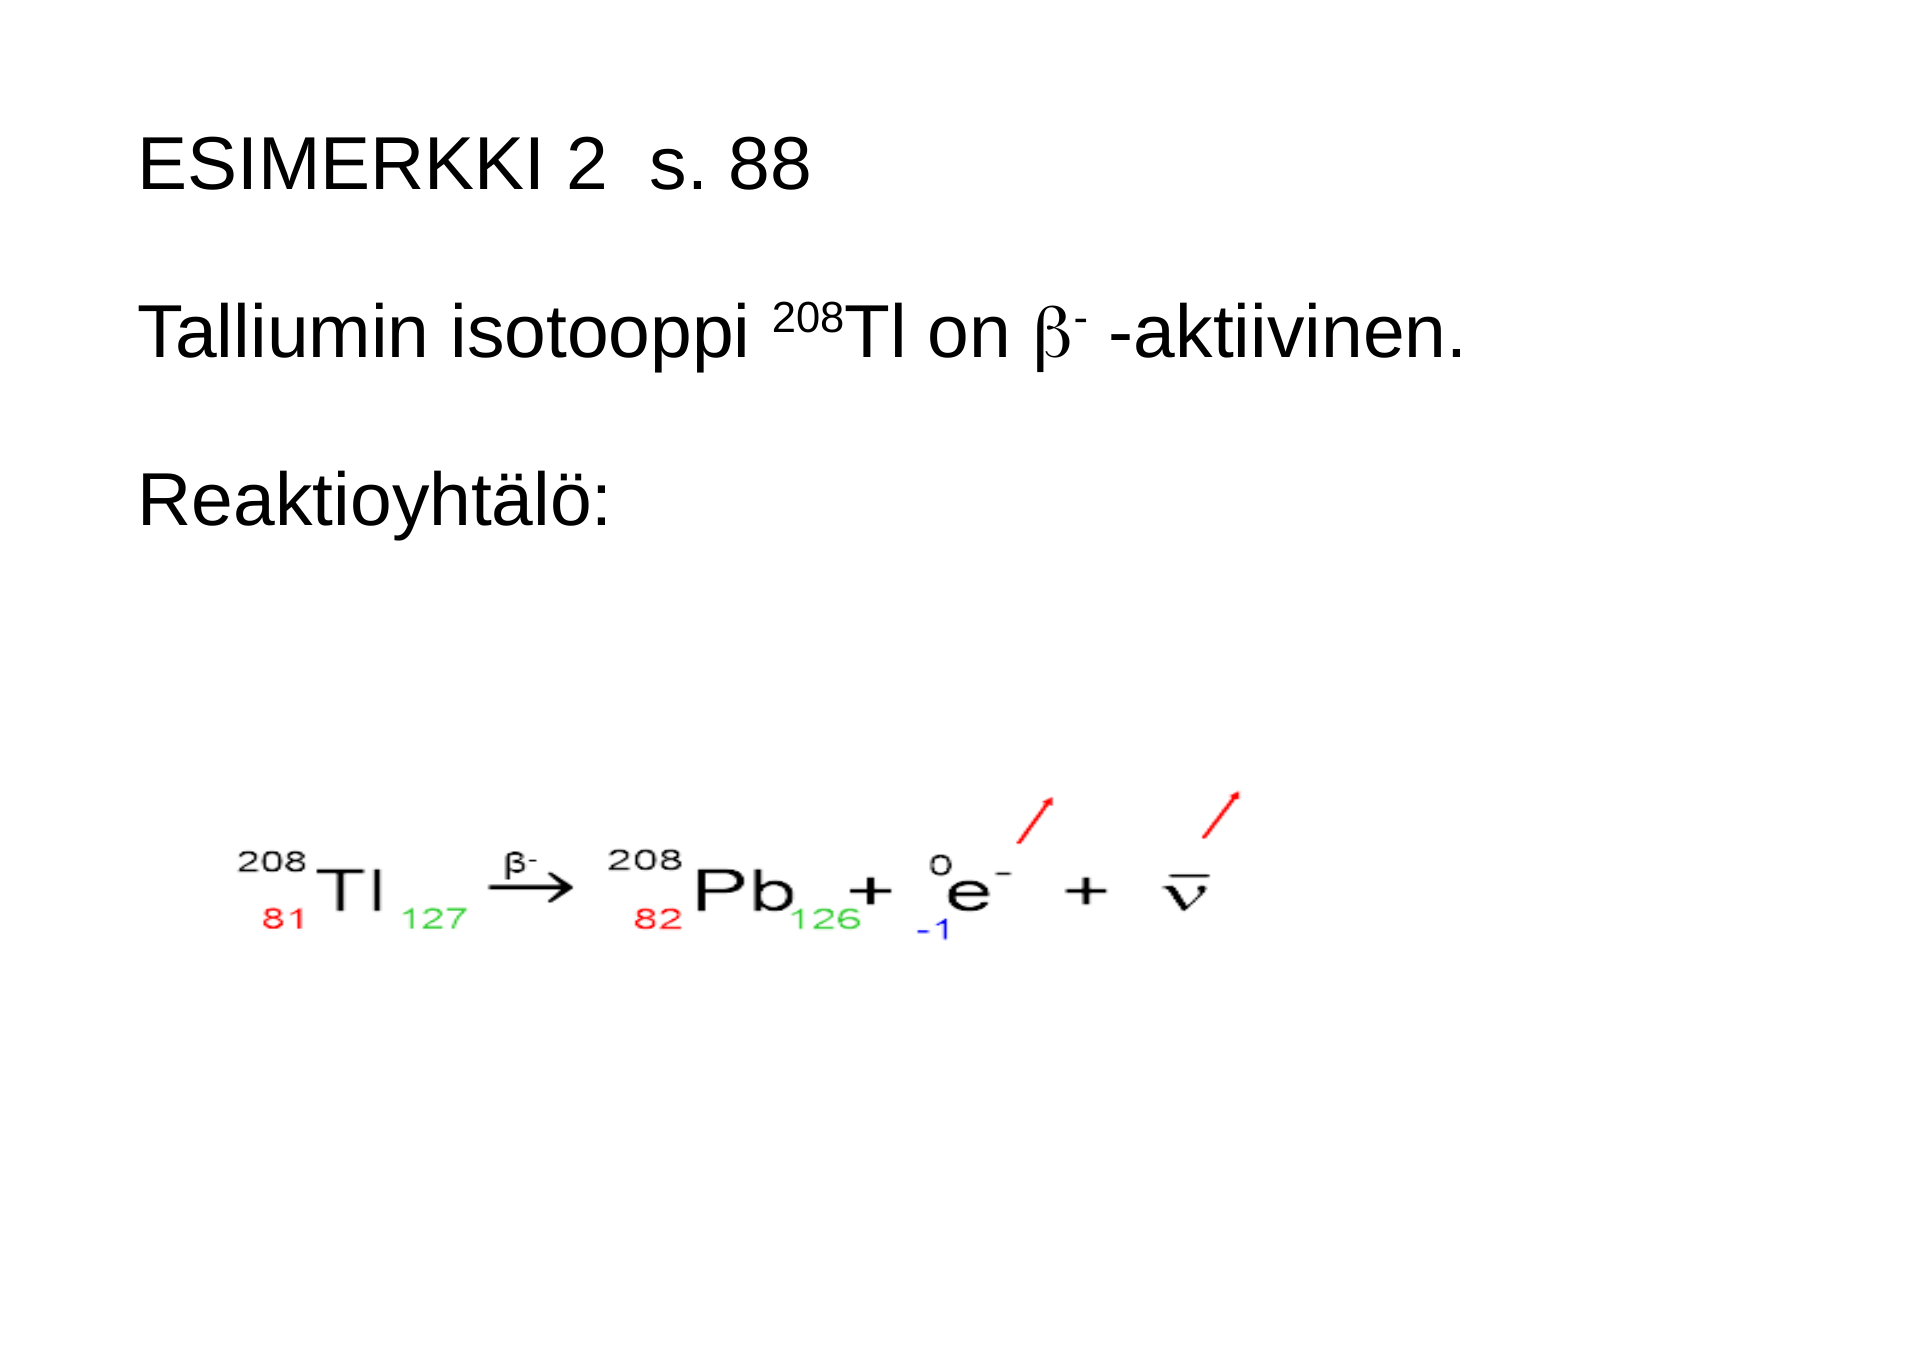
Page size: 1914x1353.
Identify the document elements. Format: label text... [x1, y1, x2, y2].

text_box ESIMERKKI 2 s. 88 Talliumin isotooppi 208Tl on b- -aktiivinen. Reaktioyhtälö: [122, 114, 1769, 632]
picture [163, 711, 1360, 979]
